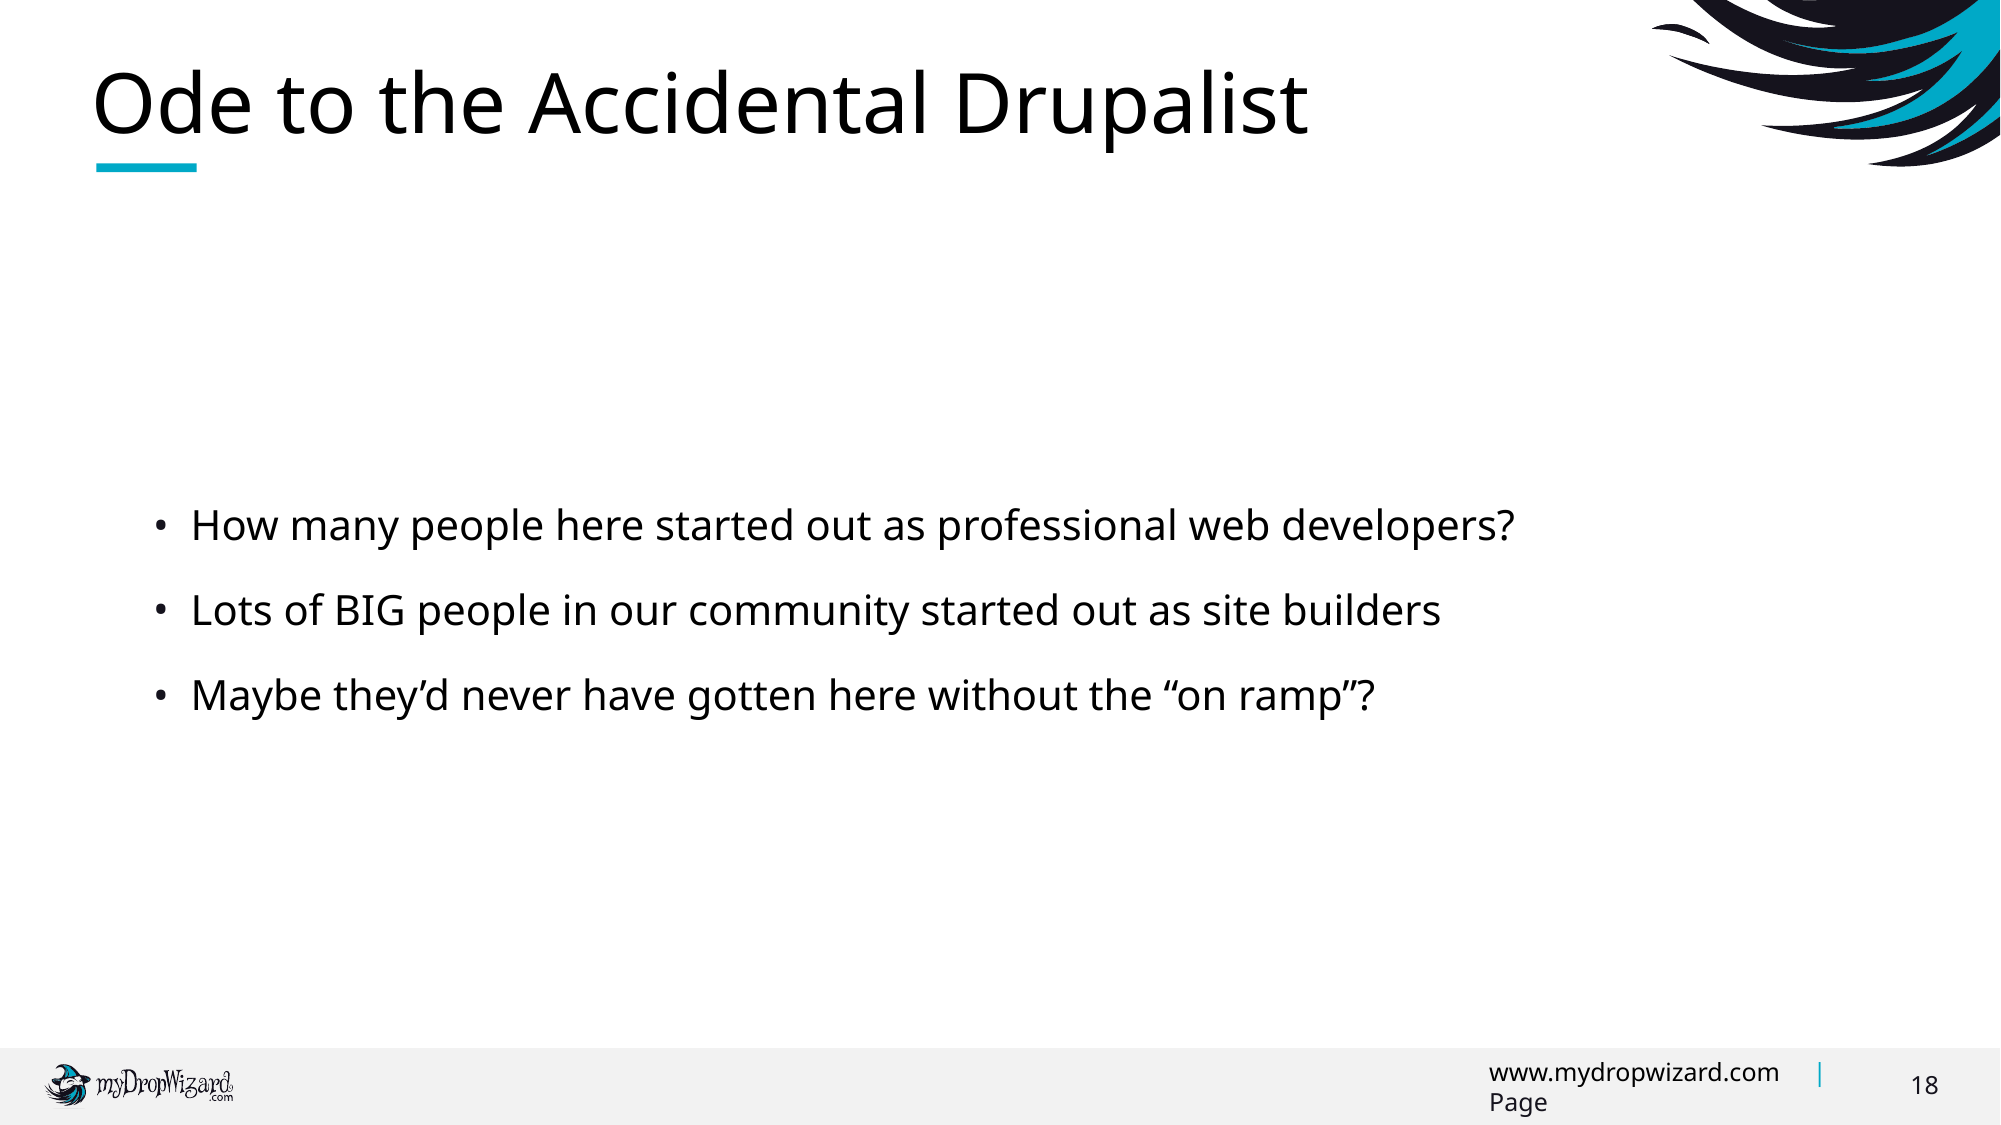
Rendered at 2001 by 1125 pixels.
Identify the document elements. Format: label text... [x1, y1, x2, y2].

slide_number <number> [1895, 1057, 1969, 1117]
list How many people here started out as professional web developers? Lots of BIG people in our community started out as site builders Maybe they’d never have gotten here without the “on ramp”? [138, 194, 1864, 1014]
title Ode to the Accidental Drupalist [76, 47, 1863, 166]
